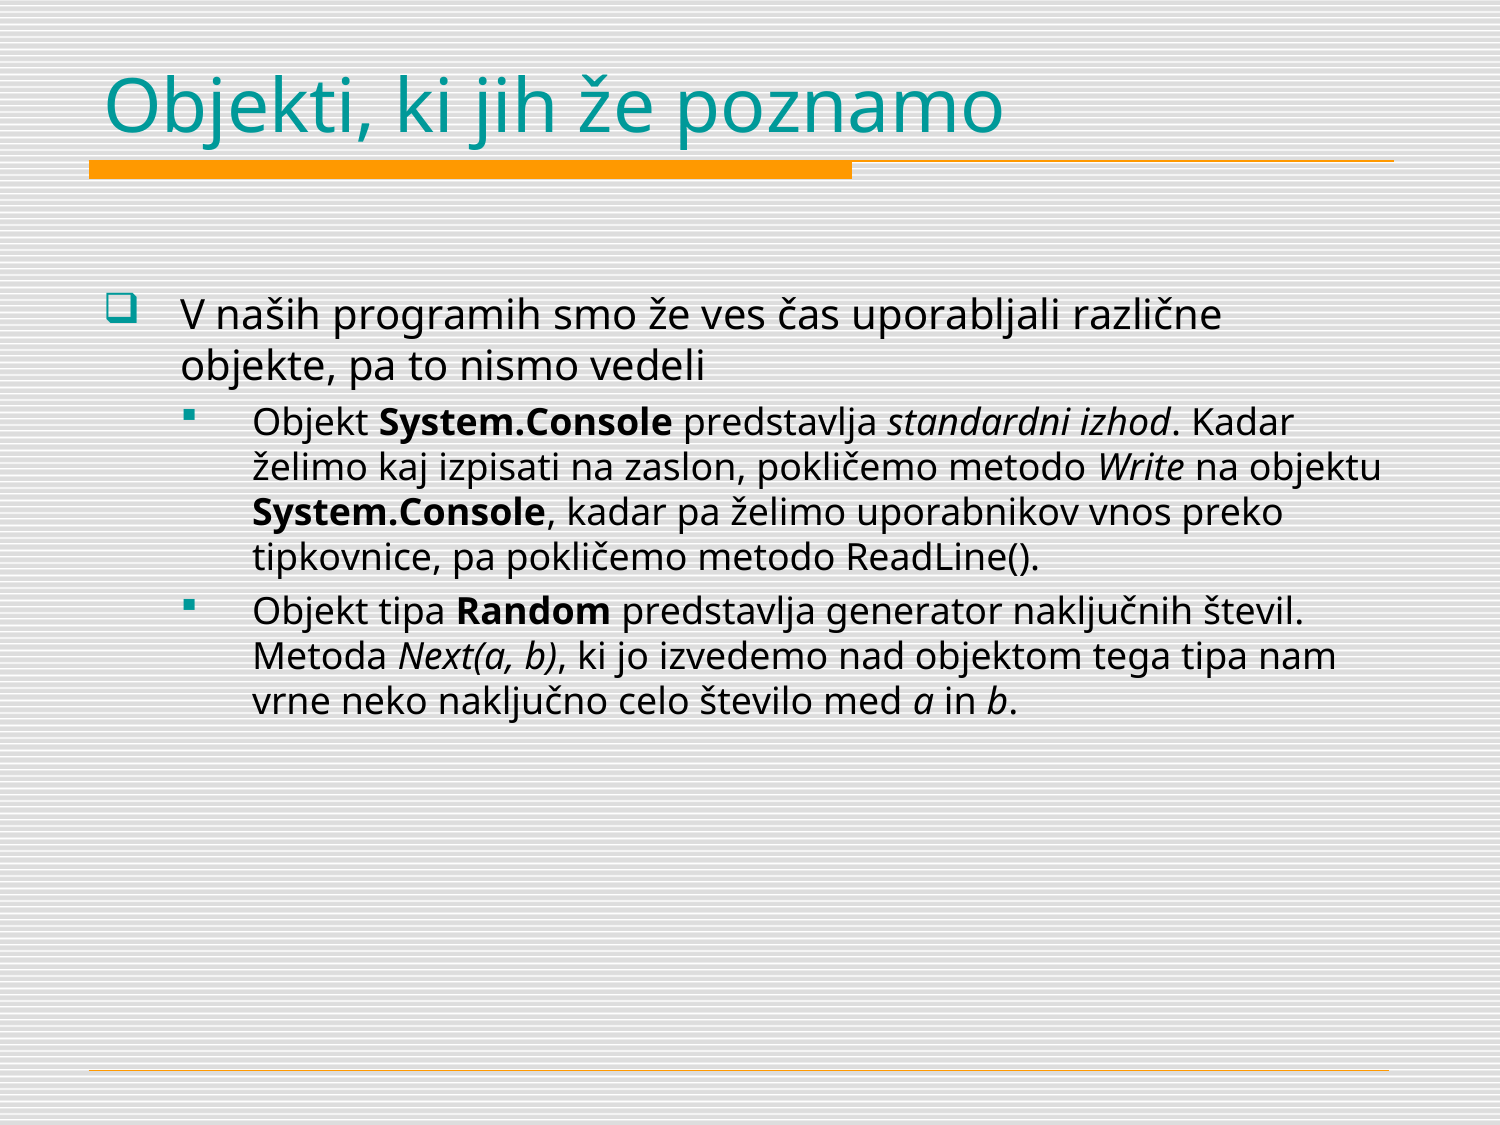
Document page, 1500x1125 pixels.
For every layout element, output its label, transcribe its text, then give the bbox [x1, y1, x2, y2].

title Objekti, ki jih že poznamo [88, 42, 1401, 155]
list V naših programih smo že ves čas uporabljali različne objekte, pa to nismo vedeli Objekt System.Console predstavlja standardni izhod. Kadar želimo kaj izpisati na zaslon, pokličemo metodo Write na objektu System.Console, kadar pa želimo uporabnikov vnos preko tipkovnice, pa pokličemo metodo ReadLine(). Objekt tipa Random predstavlja generator naključnih števil. Metoda Next(a, b), ki jo izvedemo nad objektom tega tipa nam vrne neko naključno celo število med a in b. [88, 220, 1401, 1059]
picture [0, 0, 1500, 1125]
